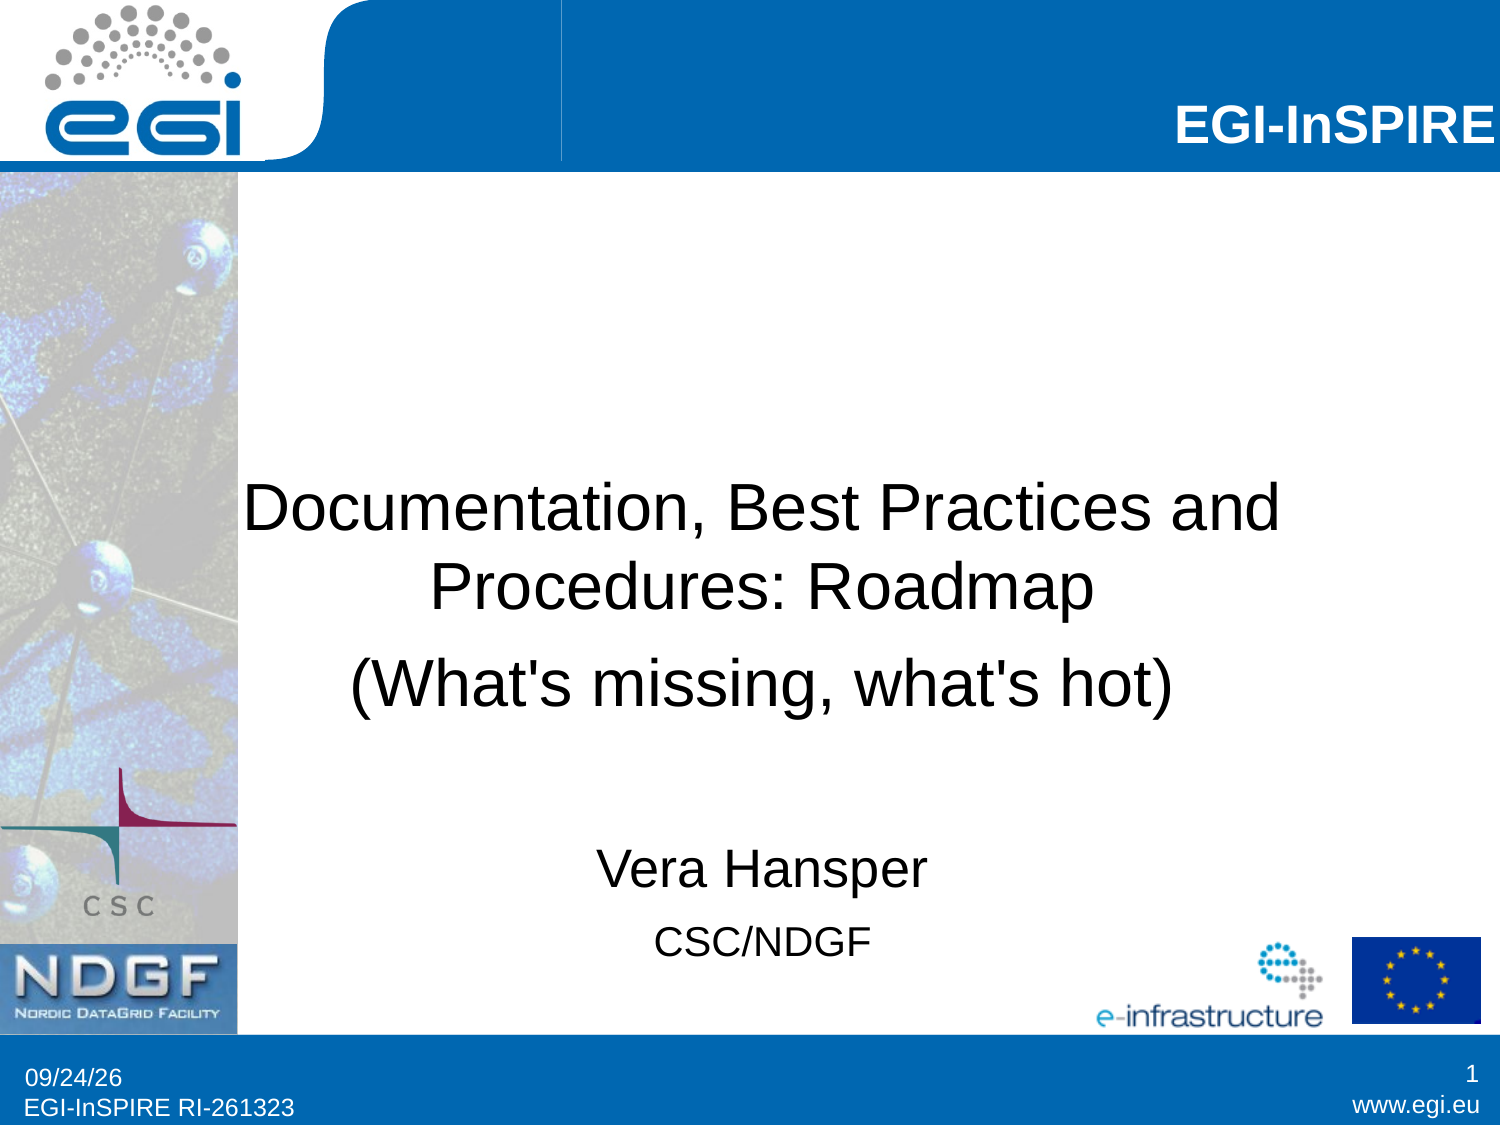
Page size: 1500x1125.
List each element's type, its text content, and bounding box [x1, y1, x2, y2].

picture [0, 172, 238, 1034]
picture [1091, 1021, 1329, 1034]
text_box <number> [1144, 1042, 1495, 1103]
picture [1352, 937, 1481, 1024]
picture [0, 0, 265, 161]
subtitle Documentation, Best Practices and Procedures: Roadmap (What's missing, what's hot) Vera Hansper CSC/NDGF [100, 262, 1426, 1021]
text_box 09/13/10 [10, 1046, 361, 1107]
